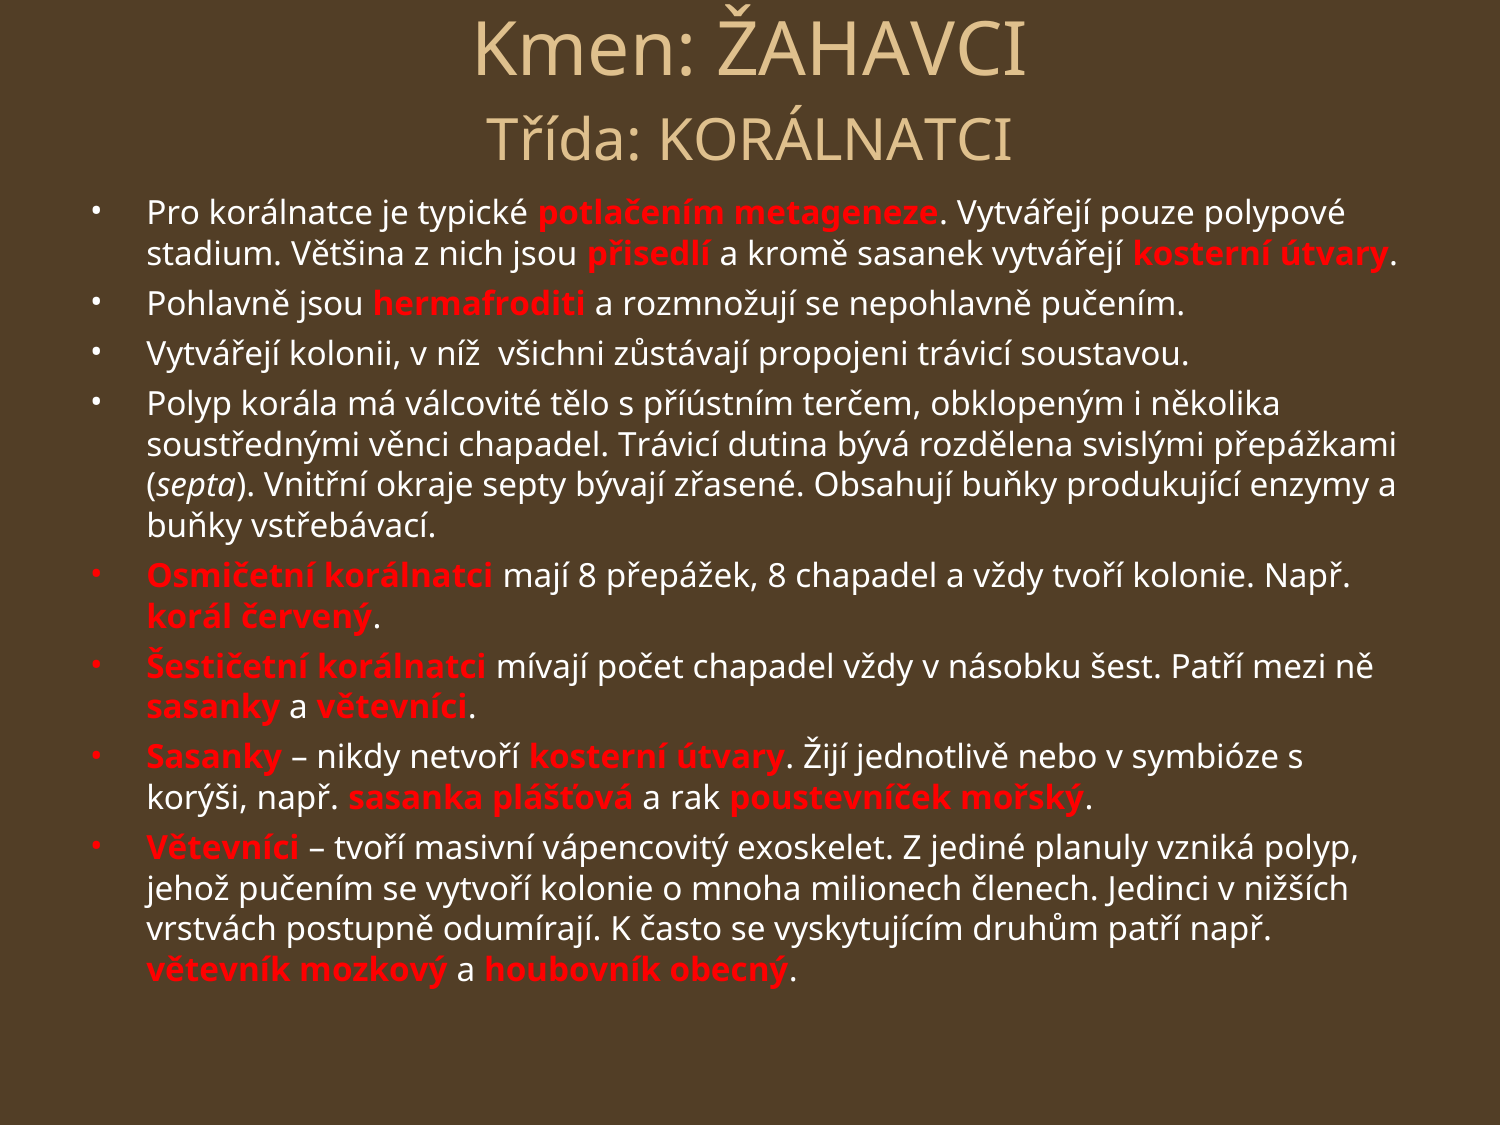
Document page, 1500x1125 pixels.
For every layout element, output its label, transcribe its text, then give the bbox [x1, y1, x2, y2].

title Kmen: ŽAHAVCI Třída: KORÁLNATCI [75, 0, 1426, 184]
list Pro korálnatce je typické potlačením metageneze. Vytvářejí pouze polypové stadium. Většina z nich jsou přisedlí a kromě sasanek vytvářejí kosterní útvary. Pohlavně jsou hermafroditi a rozmnožují se nepohlavně pučením. Vytvářejí kolonii, v níž všichni zůstávají propojeni trávicí soustavou. Polyp korála má válcovité tělo s příústním terčem, obklopeným i několika soustřednými věnci chapadel. Trávicí dutina bývá rozdělena svislými přepážkami (septa). Vnitřní okraje septy bývají zřasené. Obsahují buňky produkující enzymy a buňky vstřebávací. Osmičetní korálnatci mají 8 přepážek, 8 chapadel a vždy tvoří kolonie. Např. korál červený. Šestičetní korálnatci mívají počet chapadel vždy v násobku šest. Patří mezi ně sasanky a větevníci. Sasanky – nikdy netvoří kosterní útvary. Žijí jednotlivě nebo v symbióze s korýši, např. sasanka plášťová a rak poustevníček mořský. Větevníci – tvoří masivní vápencovitý exoskelet. Z jediné planuly vzniká polyp, jehož pučením se vytvoří kolonie o mnoha milionech členech. Jedinci v nižších vrstvách postupně odumírají. K často se vyskytujícím druhům patří např. větevník mozkový a houbovník obecný. [75, 184, 1426, 1083]
